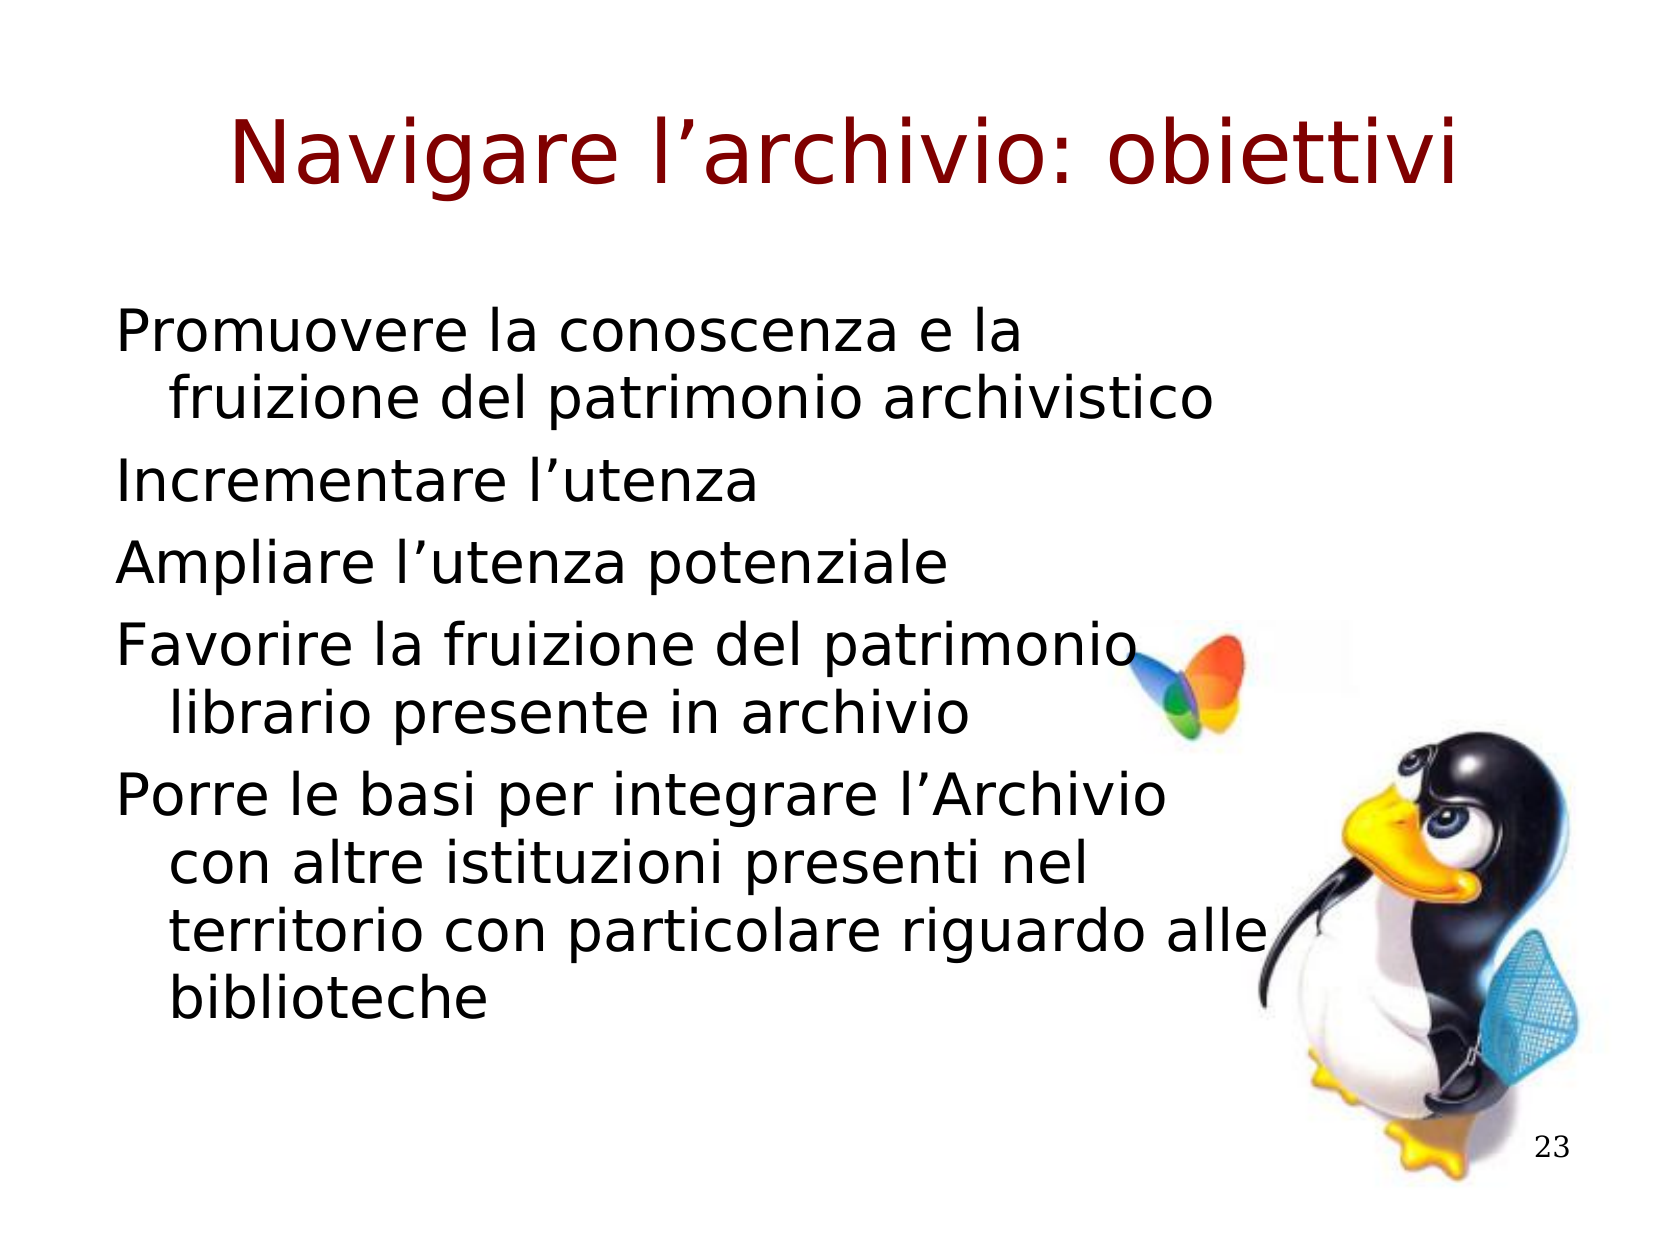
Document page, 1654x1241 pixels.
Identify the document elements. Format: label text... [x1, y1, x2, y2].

list Promuovere la conoscenza e la fruizione del patrimonio archivistico Incrementare l’utenza Ampliare l’utenza potenziale Favorire la fruizione del patrimonio librario presente in archivio Porre le basi per integrare l’Archivio con altre istituzioni presenti nel territorio con particolare riguardo alle biblioteche [82, 289, 1300, 1142]
picture [708, 620, 1647, 1204]
title Navigare l’archivio: obiettivi [82, 49, 1571, 257]
